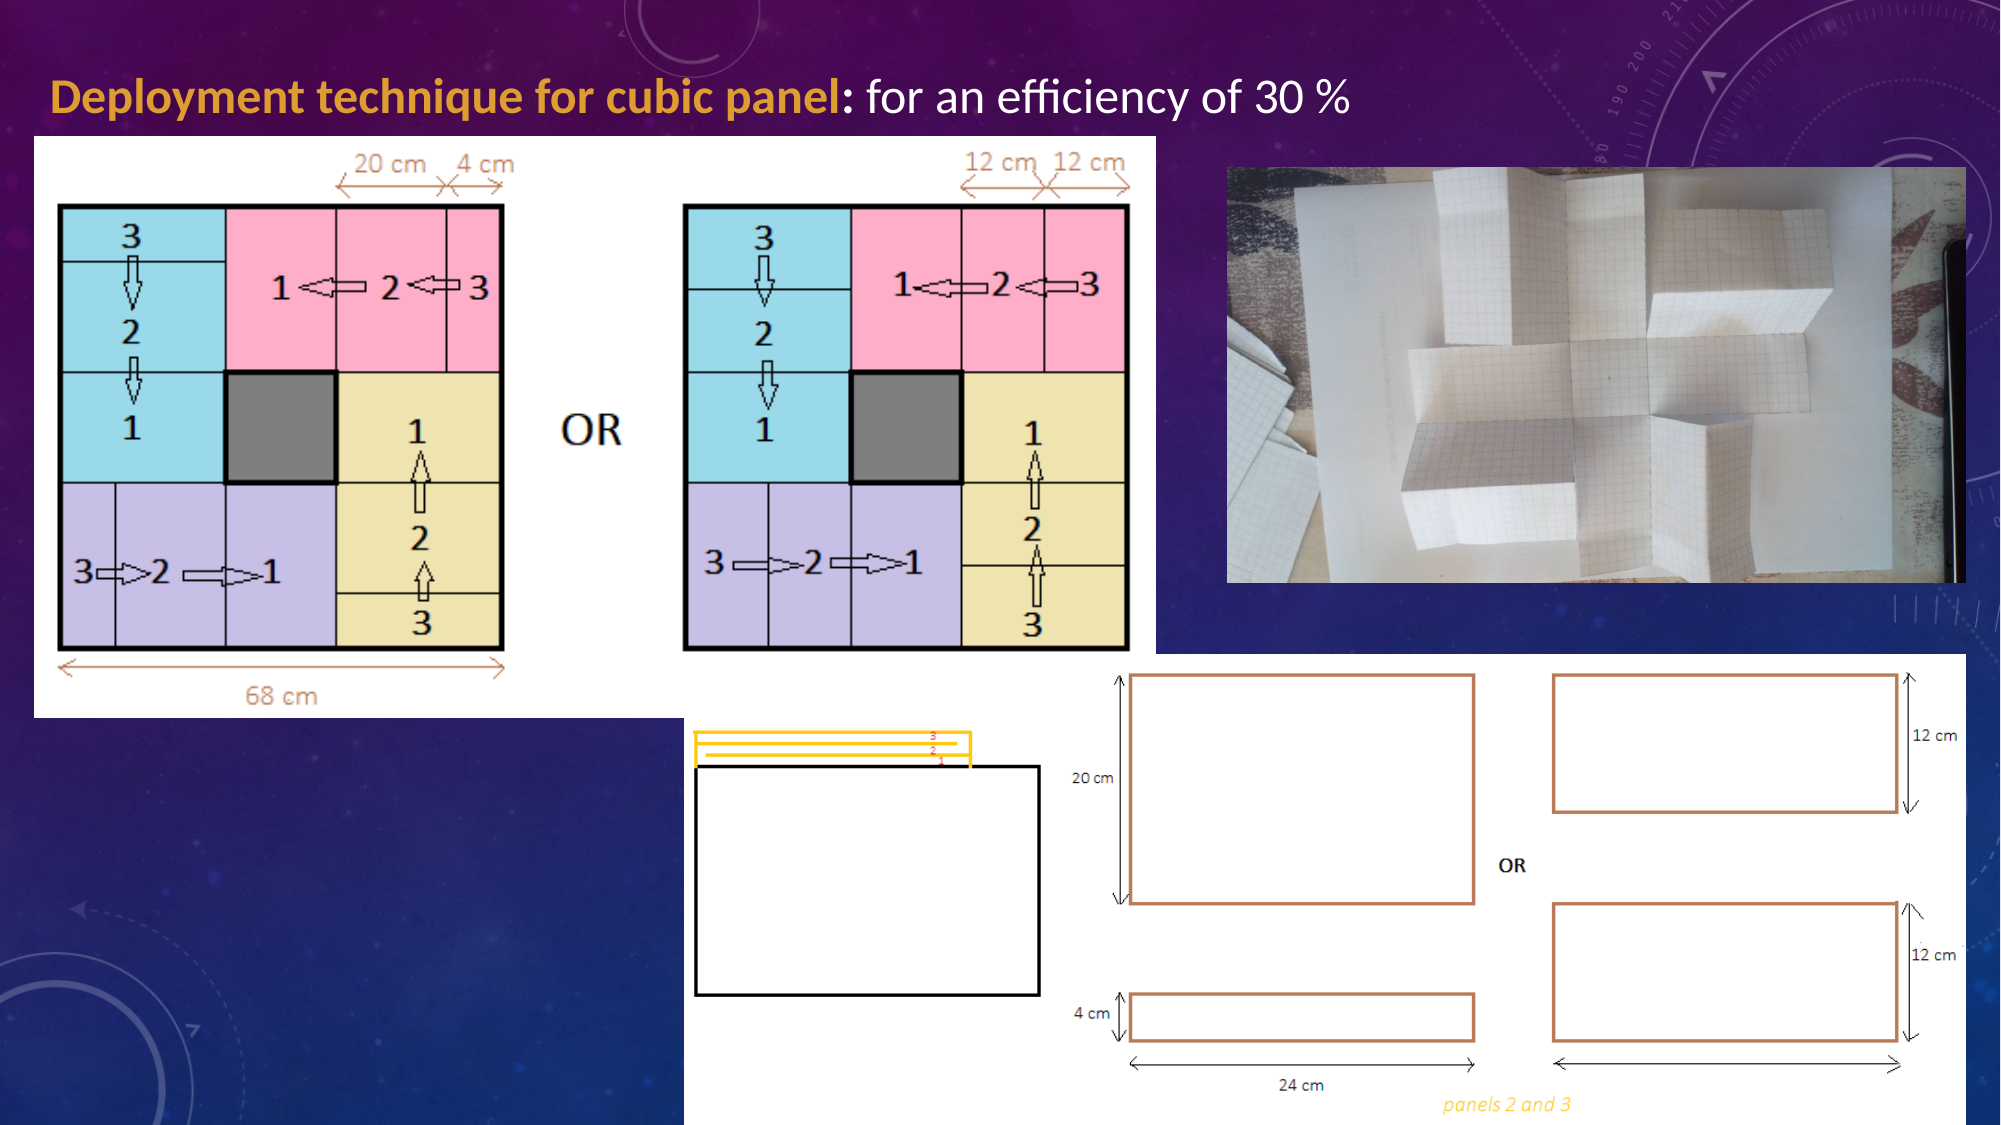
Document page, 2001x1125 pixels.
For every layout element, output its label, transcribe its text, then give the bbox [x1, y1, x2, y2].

text_box Deployment technique for cubic panel: for an efficiency of 30 % [34, 56, 1551, 133]
picture [34, 136, 1966, 1125]
picture [1227, 167, 1966, 583]
